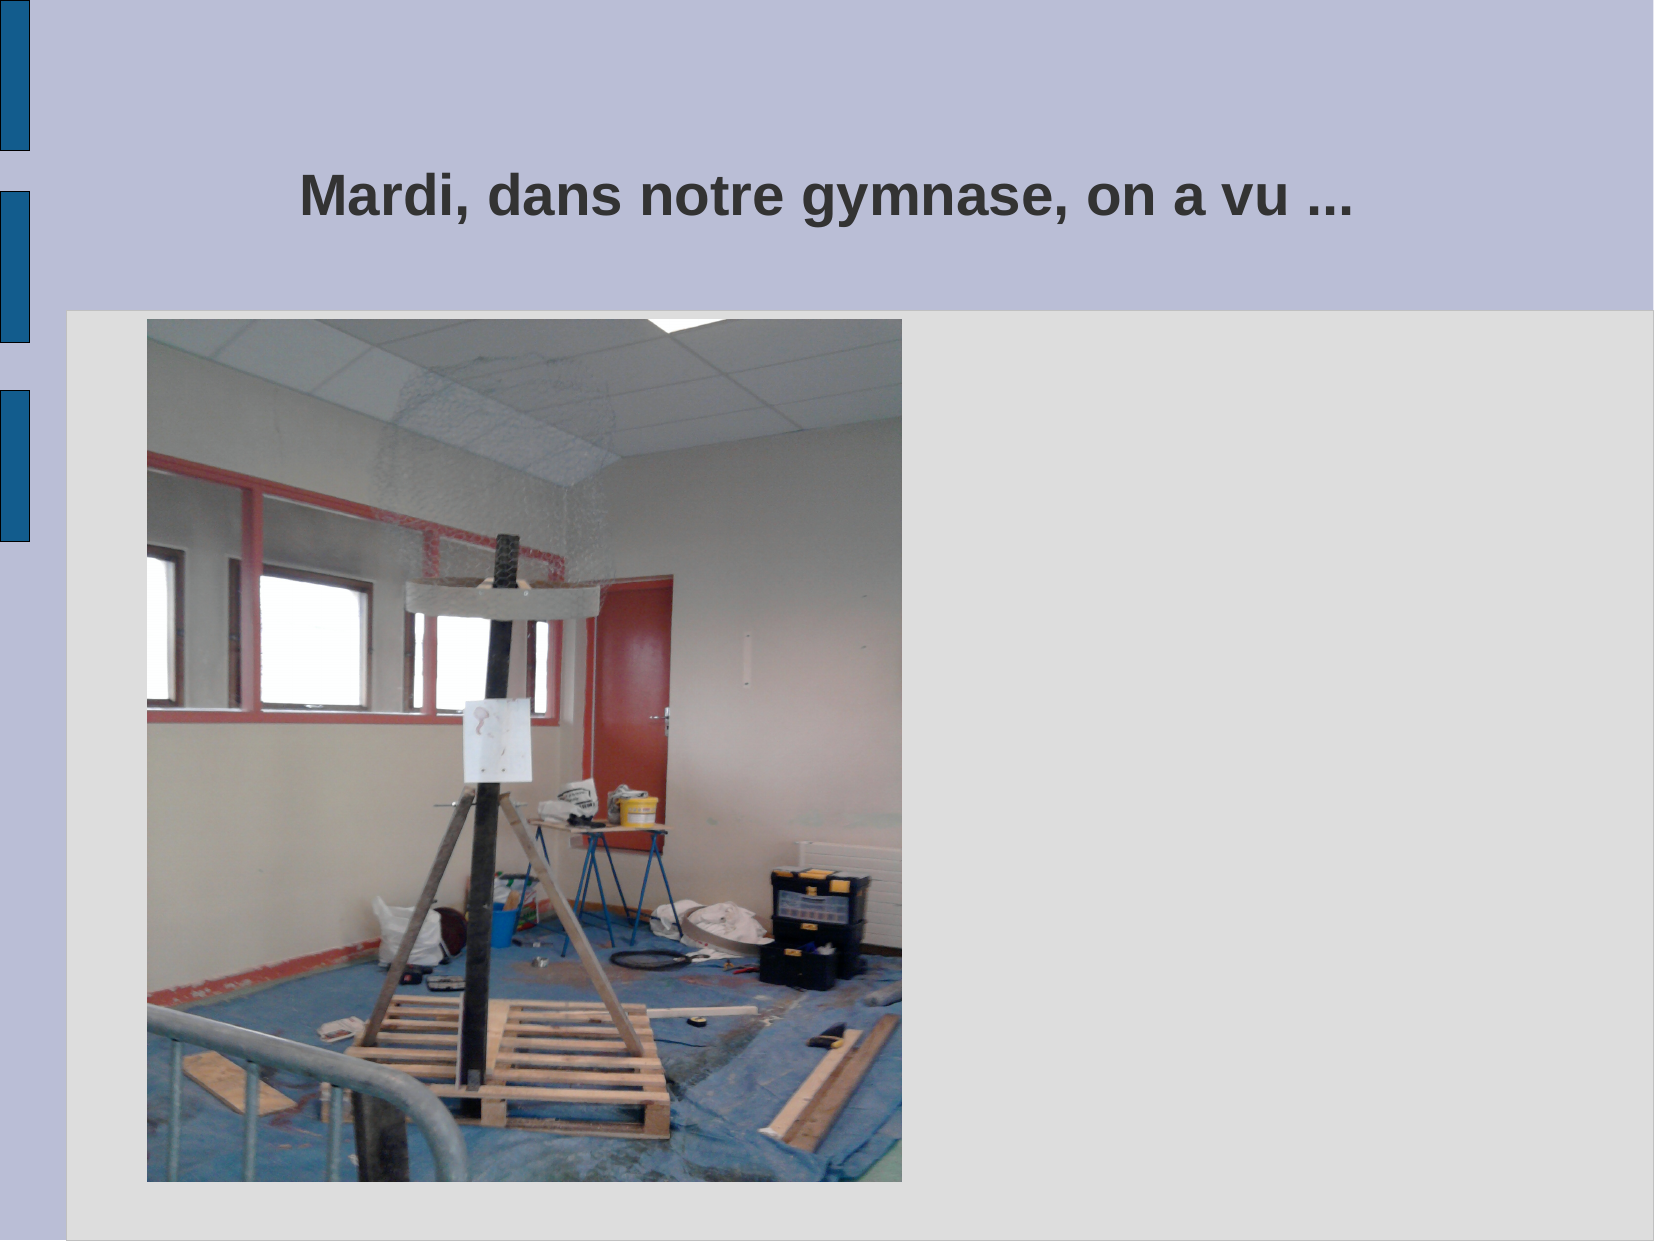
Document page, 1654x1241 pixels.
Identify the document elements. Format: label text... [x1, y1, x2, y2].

picture [147, 319, 902, 1182]
title Mardi, dans notre gymnase, on a vu ... [121, 91, 1534, 299]
